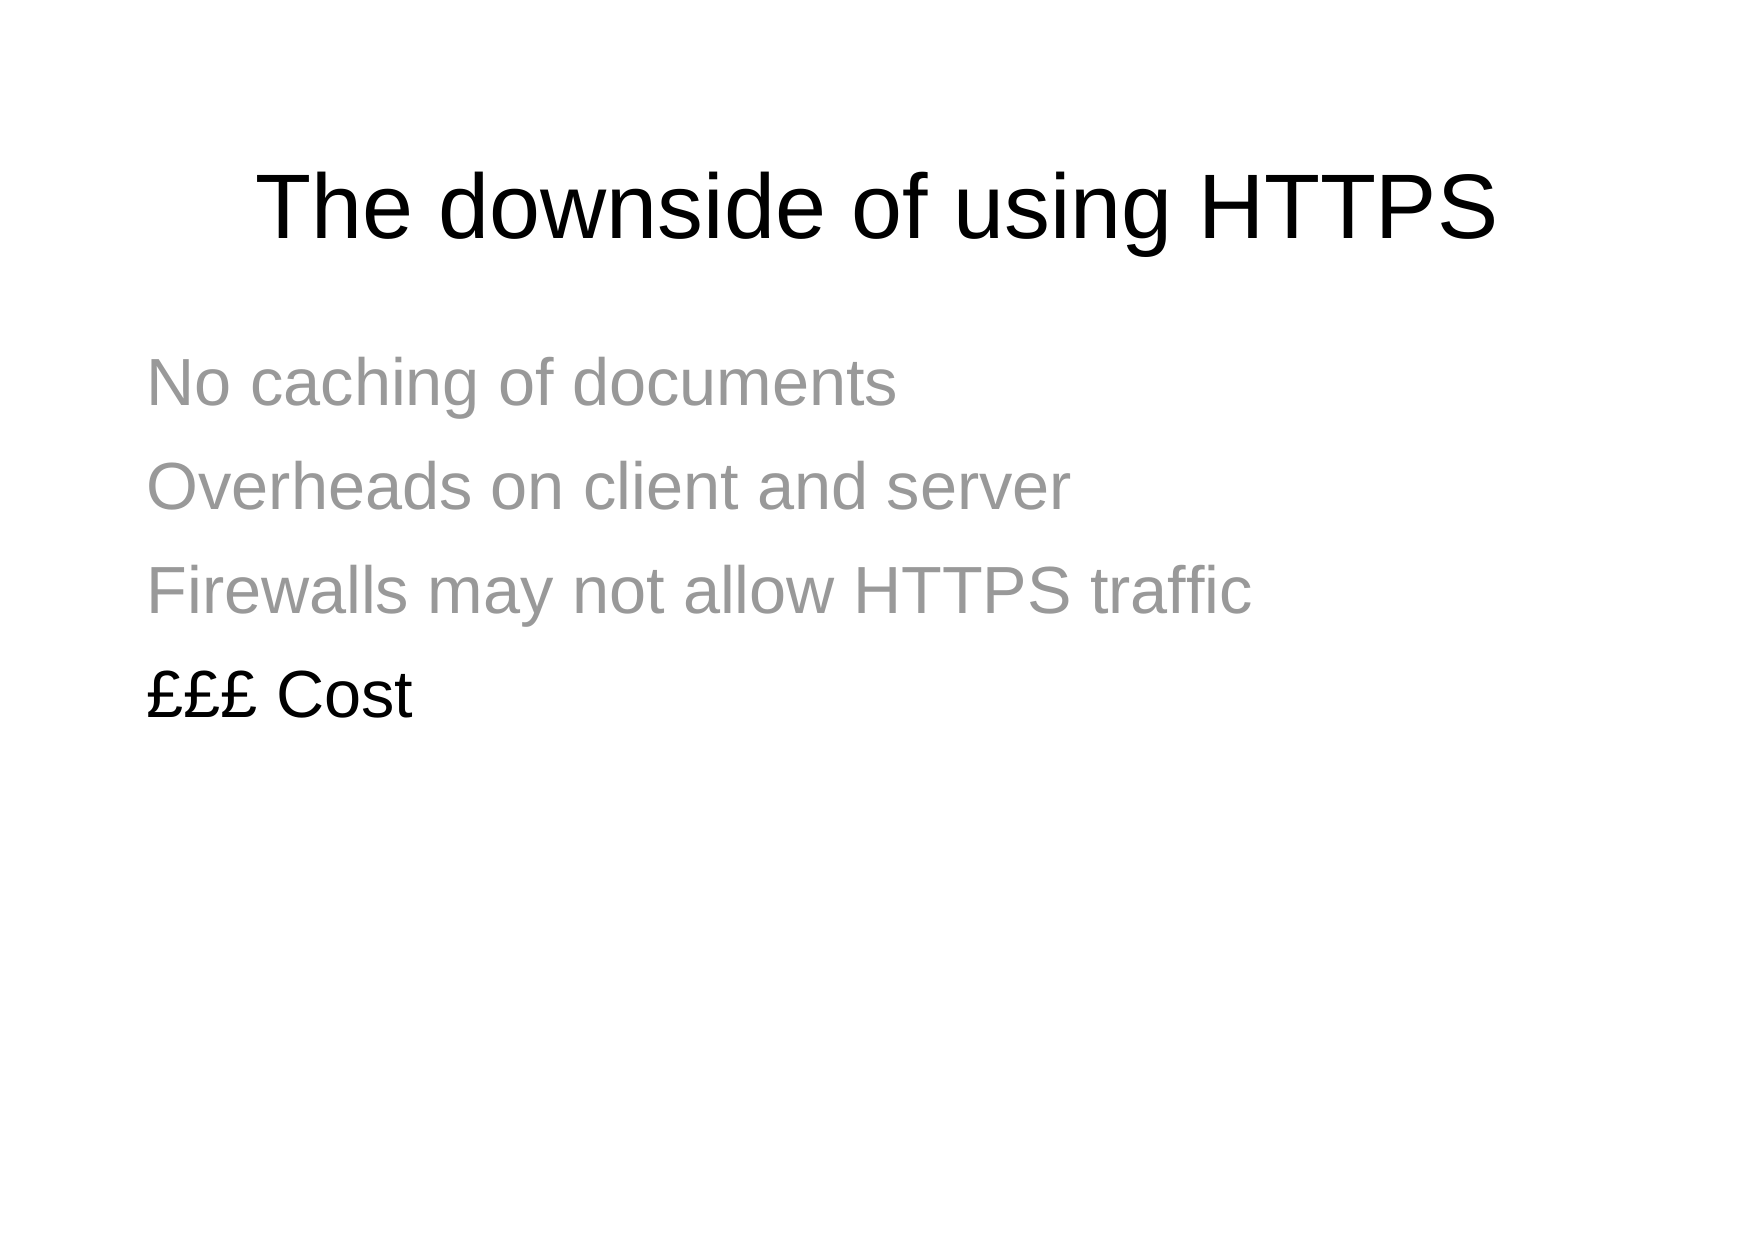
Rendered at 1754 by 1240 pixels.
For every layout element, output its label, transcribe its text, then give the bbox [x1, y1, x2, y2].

list No caching of documents Overheads on client and server Firewalls may not allow HTTPS traffic £££ Cost [128, 344, 1627, 1126]
title The downside of using HTTPS [128, 102, 1627, 310]
